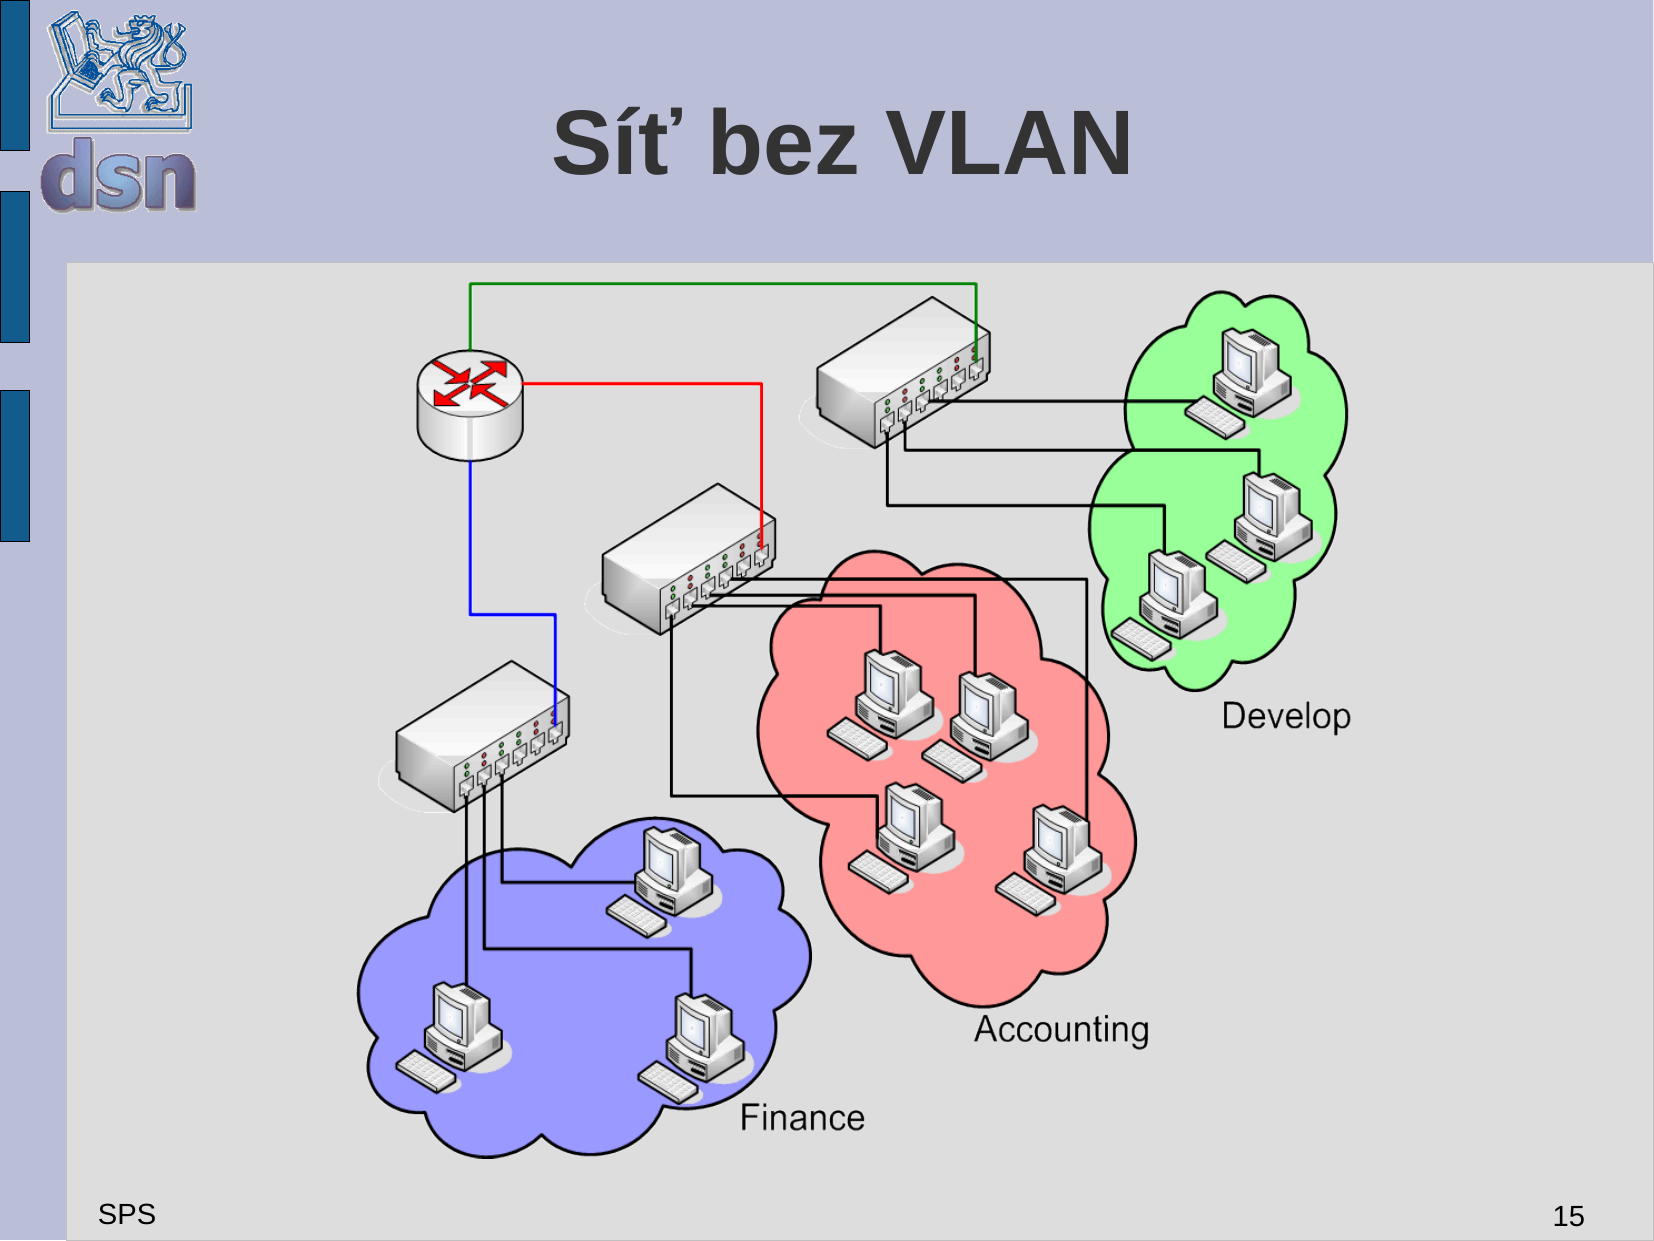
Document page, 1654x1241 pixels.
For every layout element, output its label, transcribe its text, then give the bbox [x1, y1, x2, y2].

title Síť bez VLAN [210, 39, 1478, 247]
picture [10, 10, 223, 230]
picture [356, 282, 1353, 1159]
